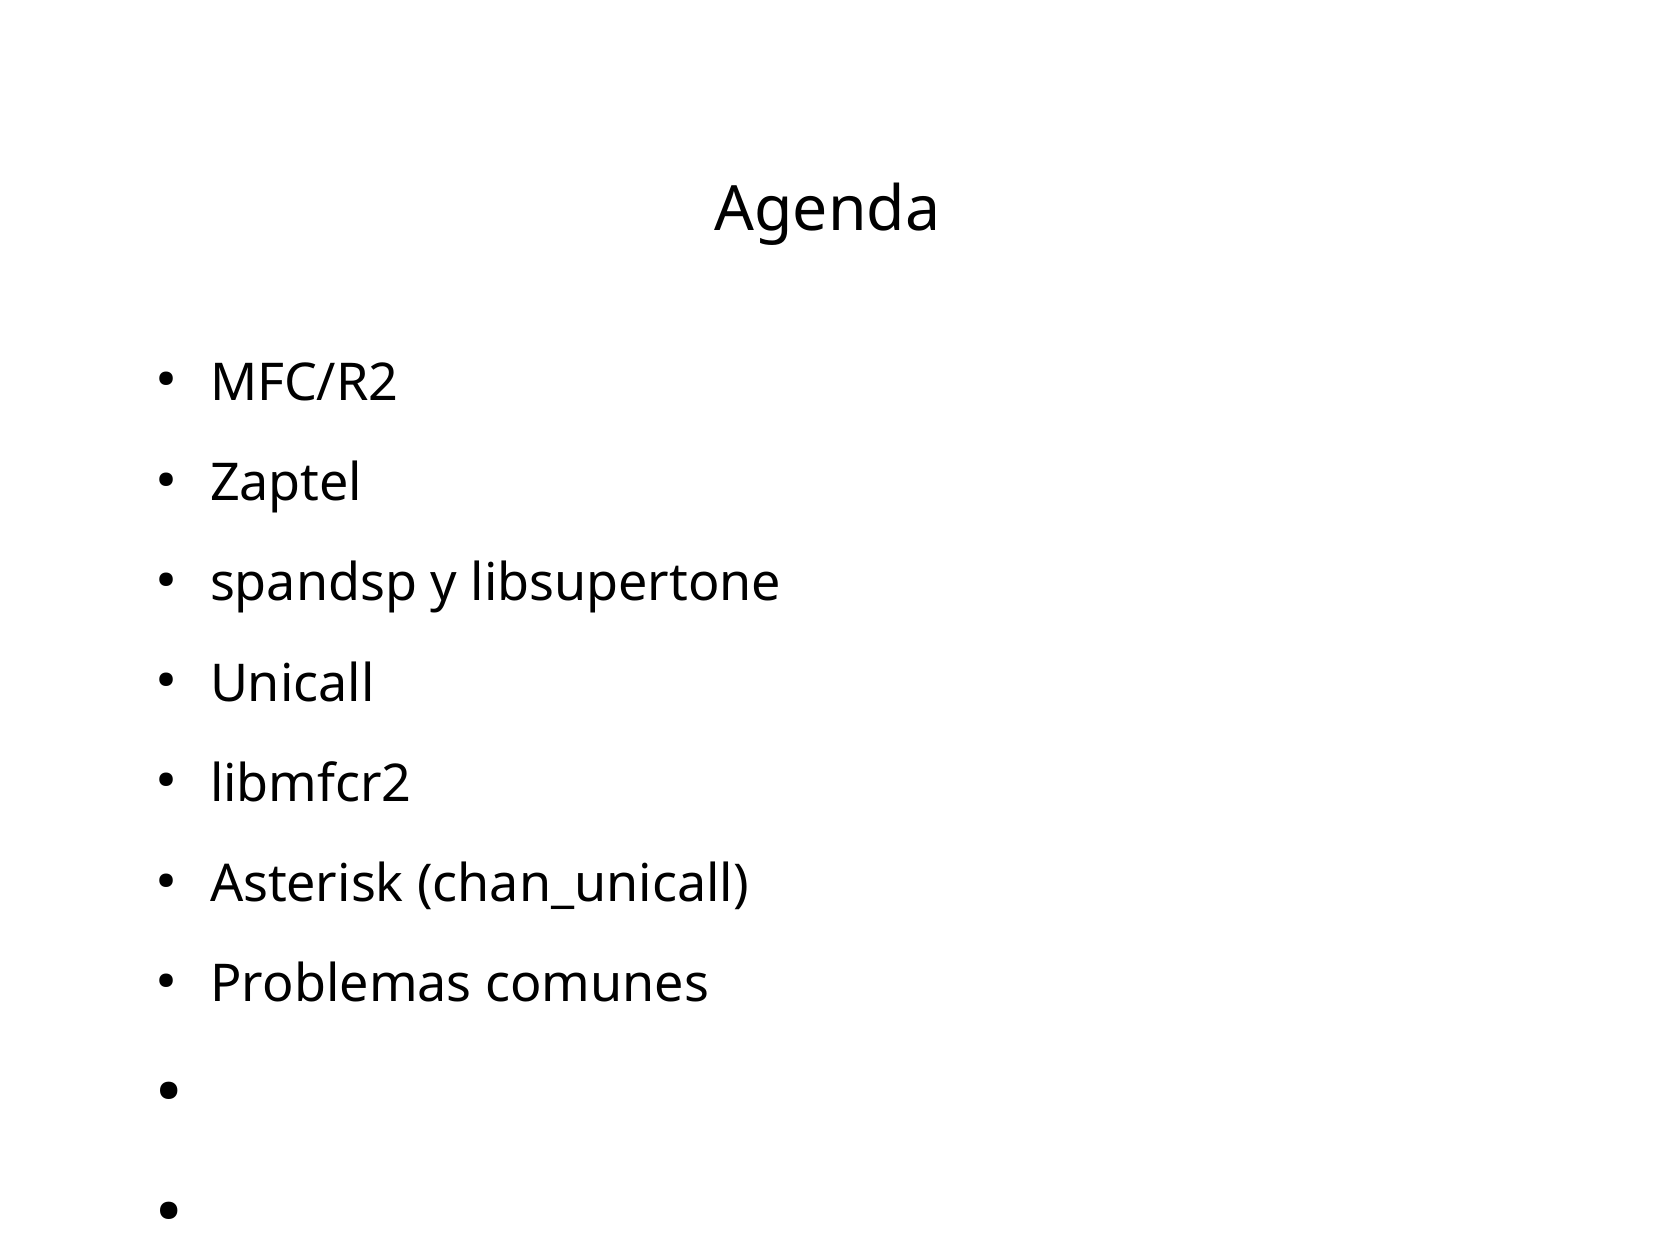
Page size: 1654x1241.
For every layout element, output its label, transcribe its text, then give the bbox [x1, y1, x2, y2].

title Agenda [121, 102, 1534, 311]
list MFC/R2 Zaptel spandsp y libsupertone Unicall libmfcr2 Asterisk (chan_unicall) Problemas comunes [121, 344, 1534, 1241]
